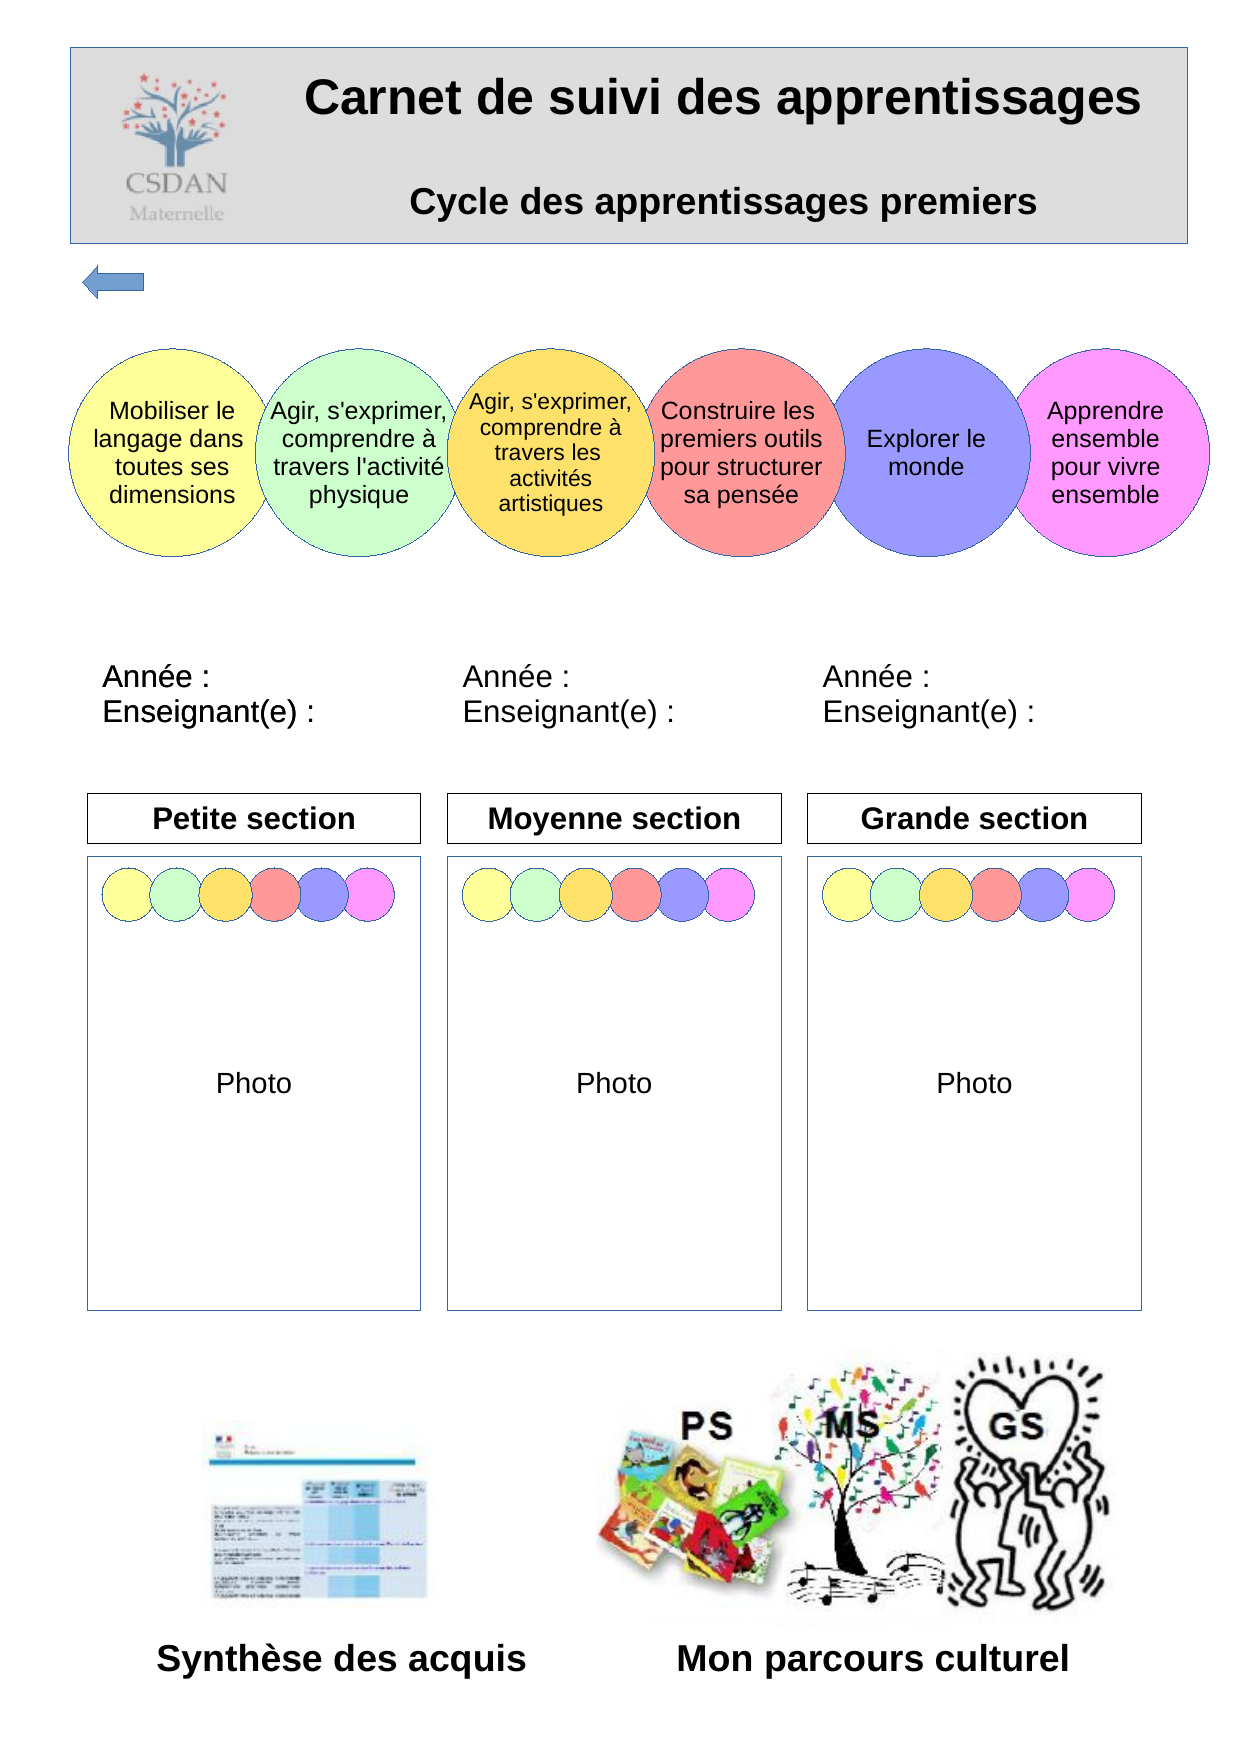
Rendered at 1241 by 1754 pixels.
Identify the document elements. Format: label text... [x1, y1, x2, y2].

picture [596, 1349, 1117, 1626]
text_box Agir, s'exprimer, comprendre à travers l'activité physique [255, 348, 455, 557]
picture [106, 63, 249, 232]
text_box [462, 868, 755, 922]
text_box [822, 868, 1115, 922]
text_box Mobiliser le langage dans toutes ses dimensions [68, 348, 266, 557]
text_box Année : Enseignant(e) : [87, 652, 421, 794]
text_box Moyenne section [447, 793, 782, 844]
text_box [82, 265, 144, 299]
text_box Synthèse des acquis [141, 1629, 546, 1697]
text_box Agir, s'exprimer, comprendre à travers les activités artistiques [447, 348, 655, 557]
picture [202, 1420, 439, 1610]
text_box Apprendre ensemble pour vivre ensemble [1016, 348, 1210, 557]
text_box Année : Enseignant(e) : [447, 652, 782, 793]
text_box Photo [87, 856, 421, 1311]
text_box Grande section [807, 793, 1142, 844]
text_box [101, 867, 395, 922]
text_box Carnet de suivi des apprentissages Cycle des apprentissages premiers [70, 47, 1188, 244]
text_box Photo [807, 856, 1142, 1311]
text_box Année : Enseignant(e) : [807, 652, 1142, 793]
text_box Petite section [87, 794, 421, 844]
text_box Construire les premiers outils pour structurer sa pensée [646, 348, 846, 557]
text_box Photo [447, 856, 782, 1311]
text_box Explorer le monde [834, 348, 1031, 557]
text_box Mon parcours culturel [661, 1630, 1087, 1690]
